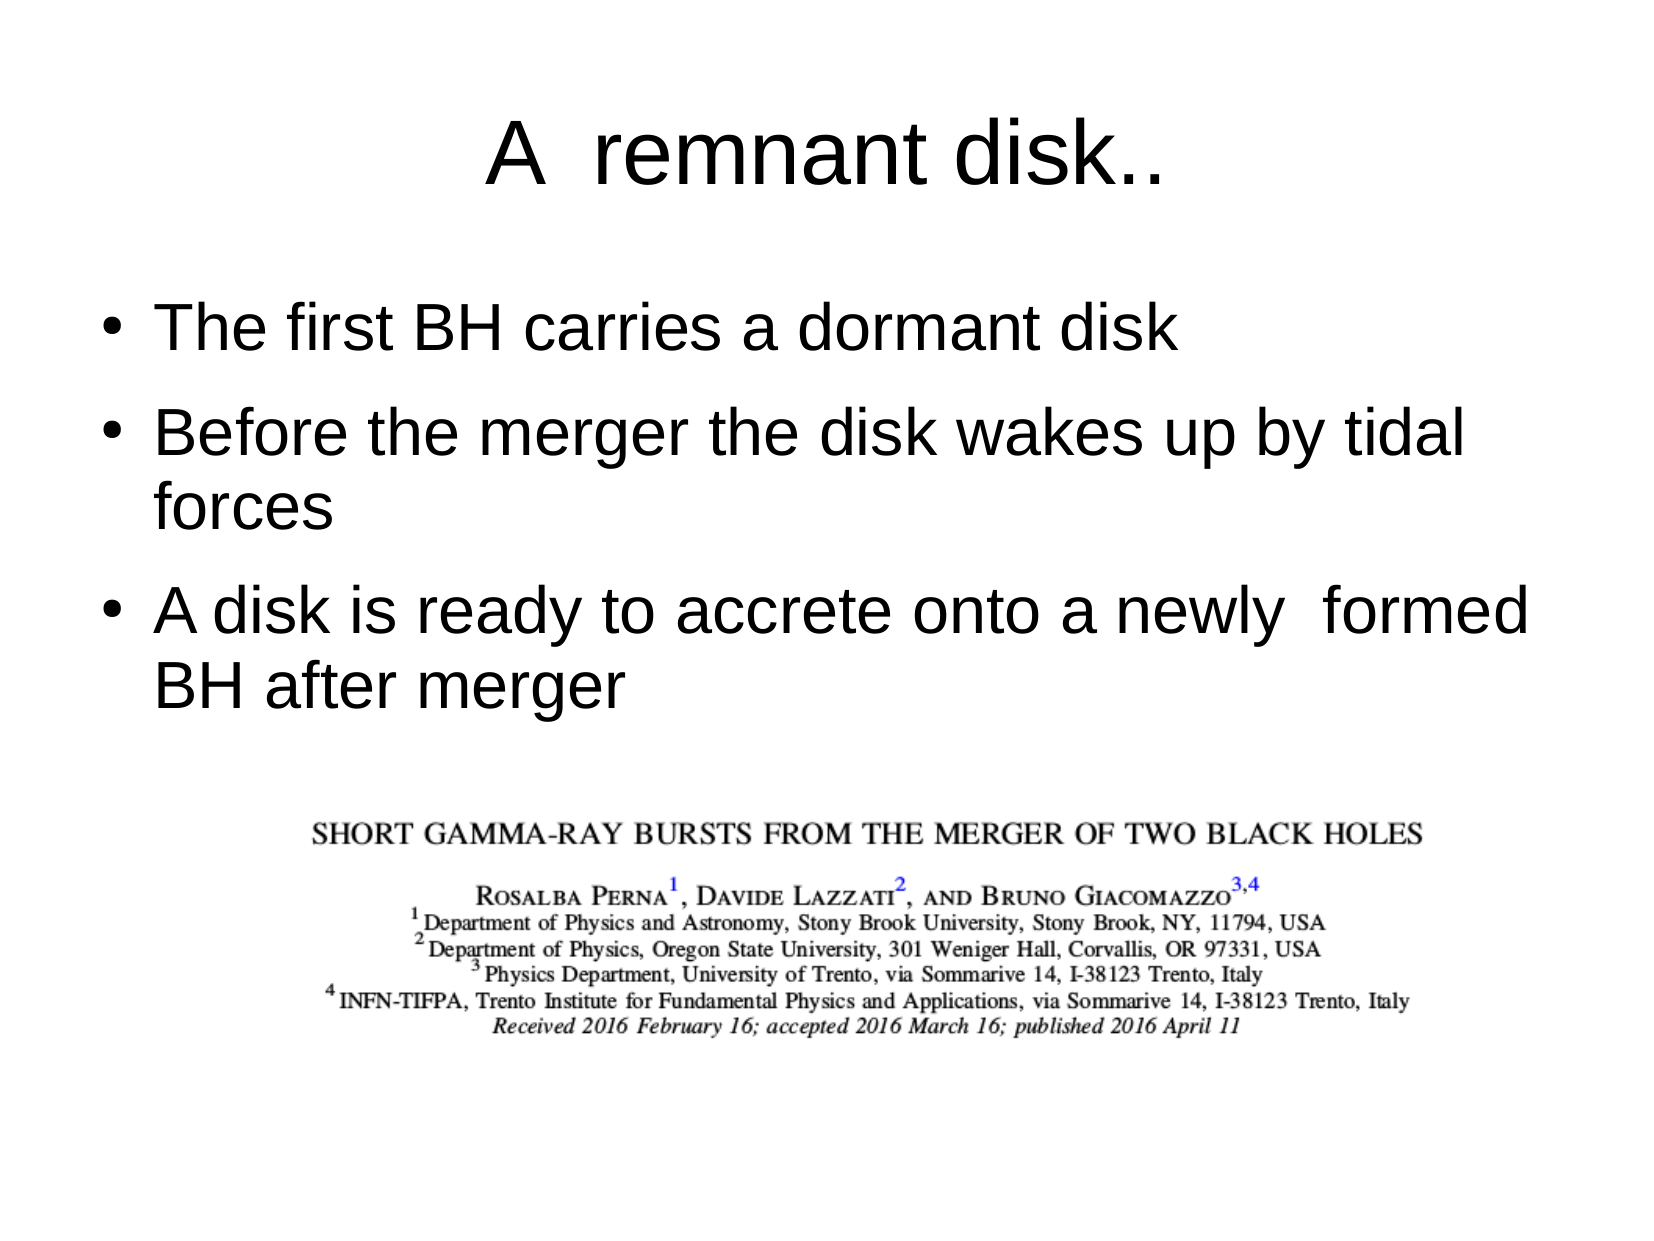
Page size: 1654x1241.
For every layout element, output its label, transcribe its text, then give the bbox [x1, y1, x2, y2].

title A remnant disk.. [82, 49, 1571, 257]
picture [171, 791, 1477, 1057]
list The first BH carries a dormant disk Before the merger the disk wakes up by tidal forces A disk is ready to accrete onto a newly formed BH after merger [82, 290, 1571, 1010]
